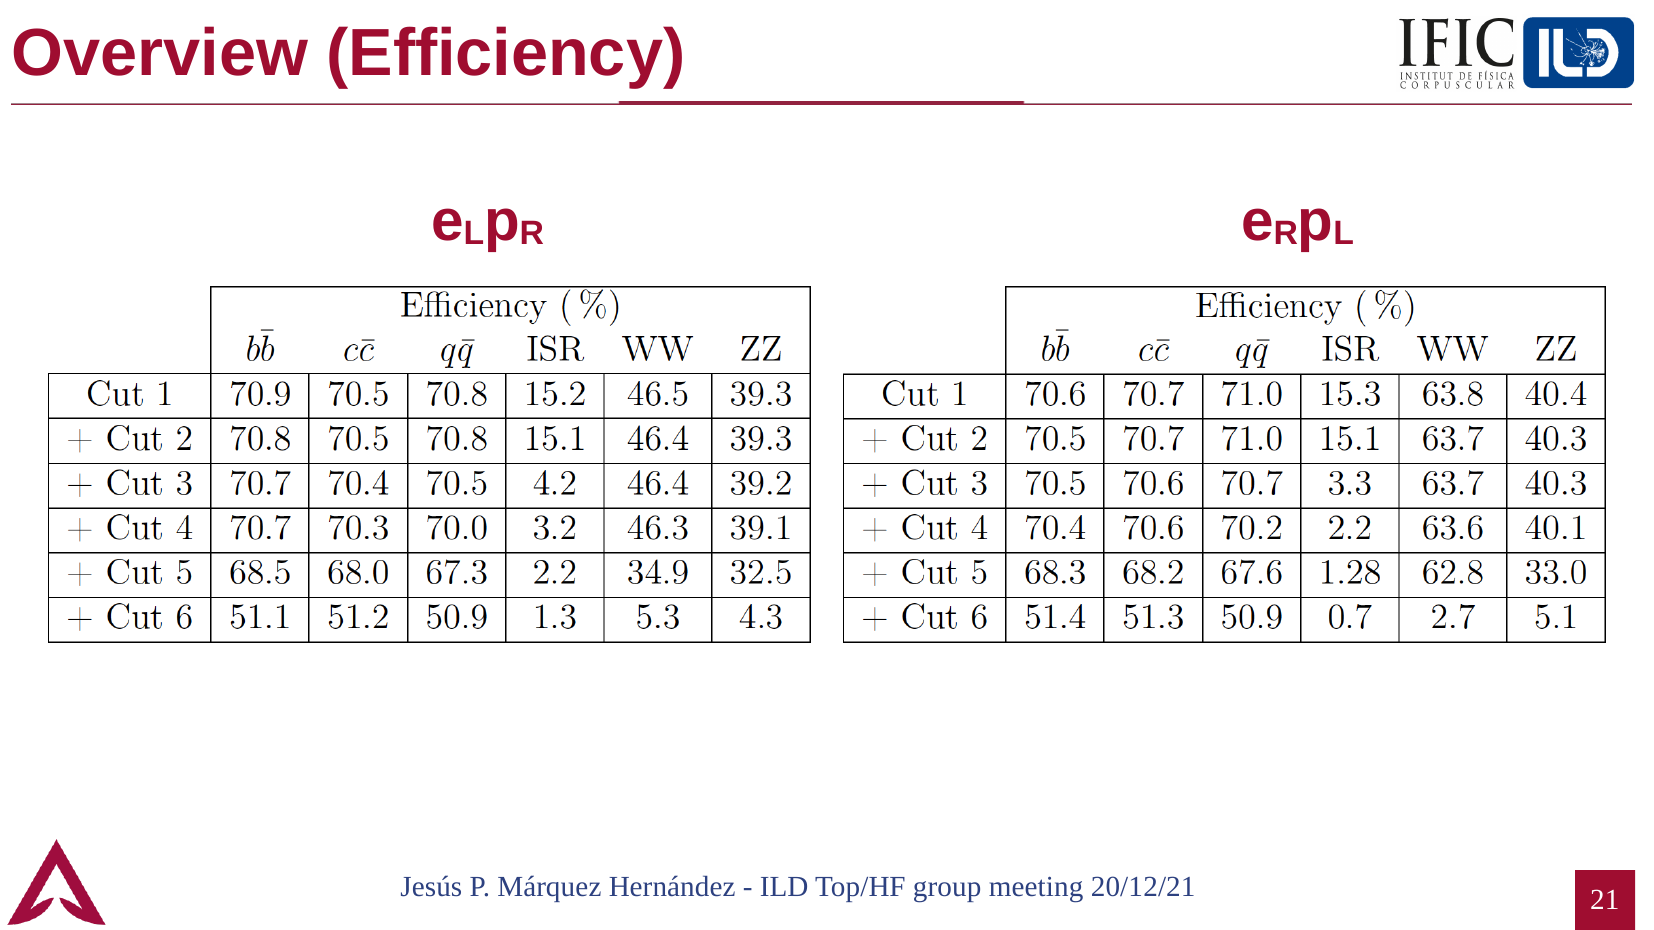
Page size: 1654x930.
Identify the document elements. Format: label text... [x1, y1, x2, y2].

picture [840, 284, 1608, 645]
text_box eLpR [405, 180, 571, 260]
picture [1522, 14, 1635, 90]
title Overview (Efficiency) [11, 14, 1500, 102]
picture [1500, 16, 1517, 92]
picture [11, 101, 1632, 105]
picture [7, 839, 106, 925]
text_box eRpL [1215, 180, 1381, 270]
picture [45, 284, 813, 645]
